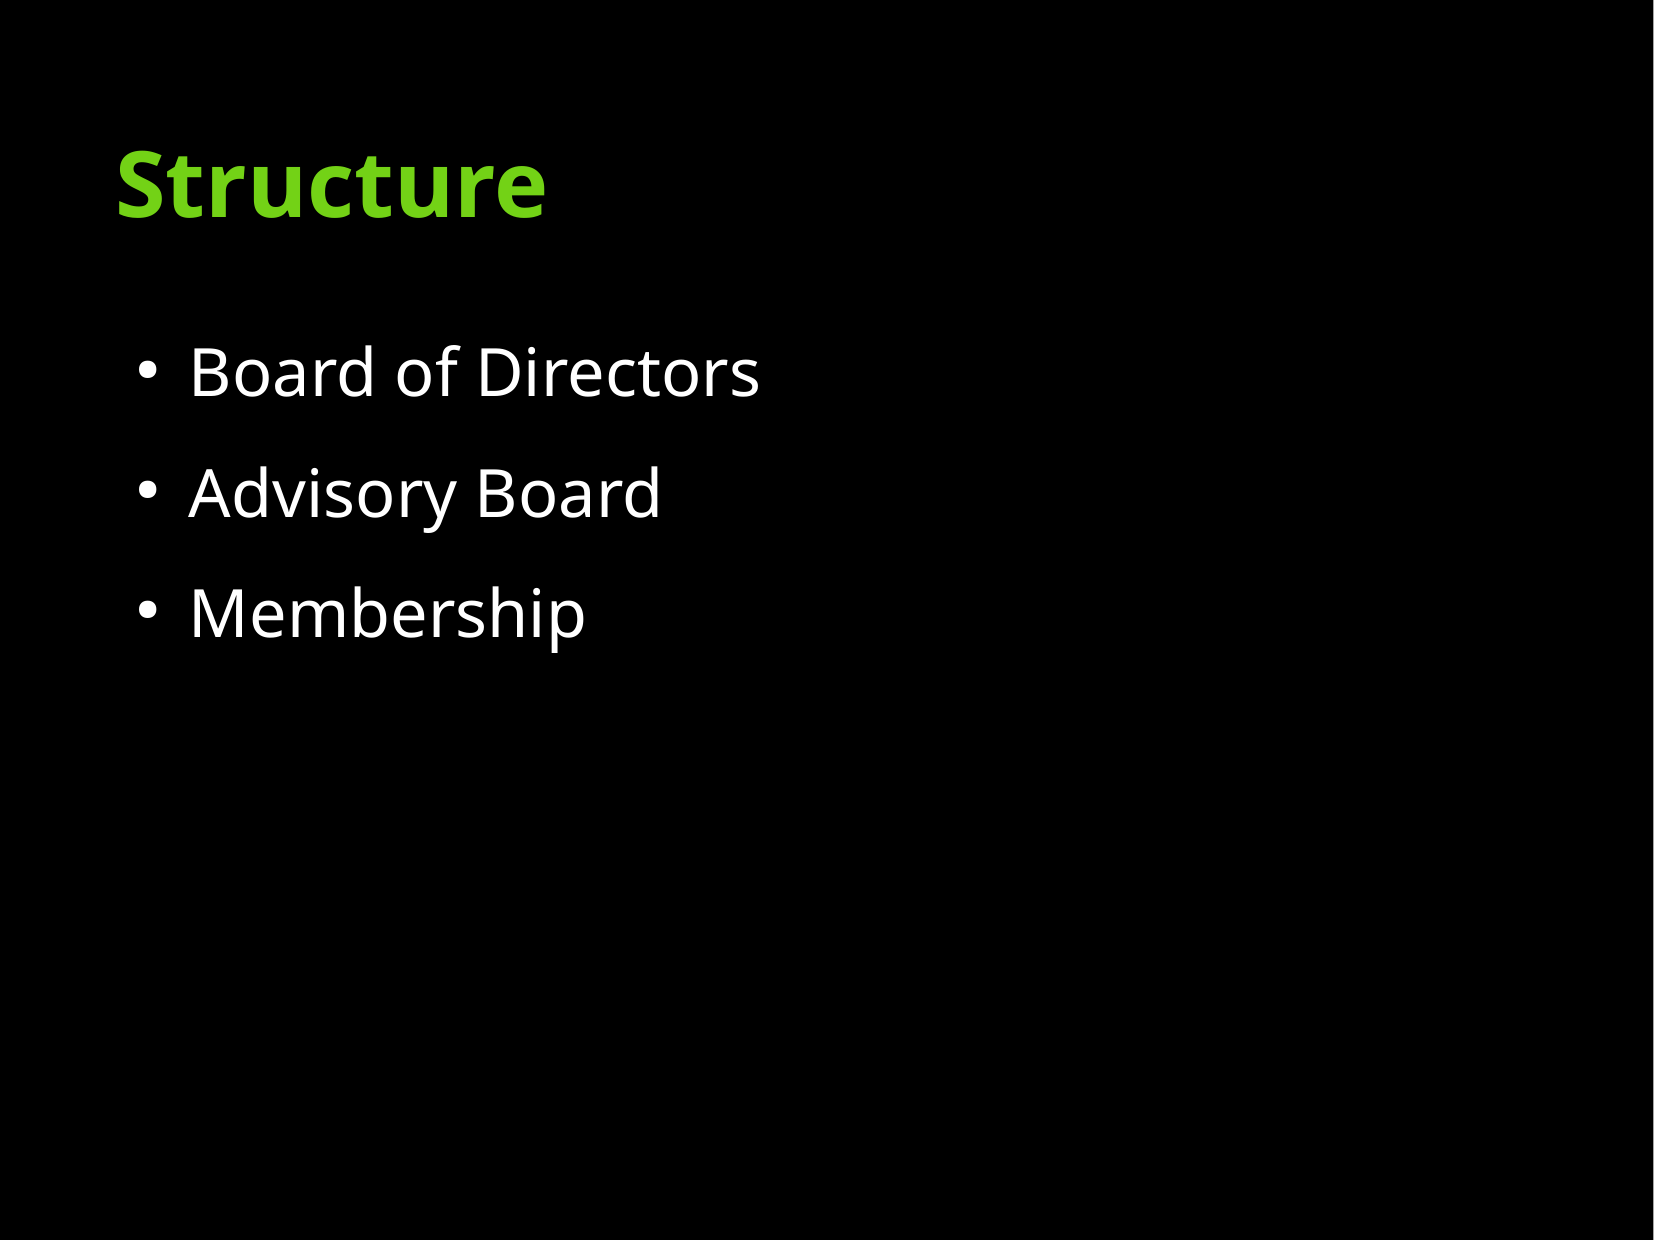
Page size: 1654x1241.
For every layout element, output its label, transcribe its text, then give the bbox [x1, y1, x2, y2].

list Board of Directors Advisory Board Membership [118, 325, 1536, 1145]
title Structure [115, 86, 1539, 279]
